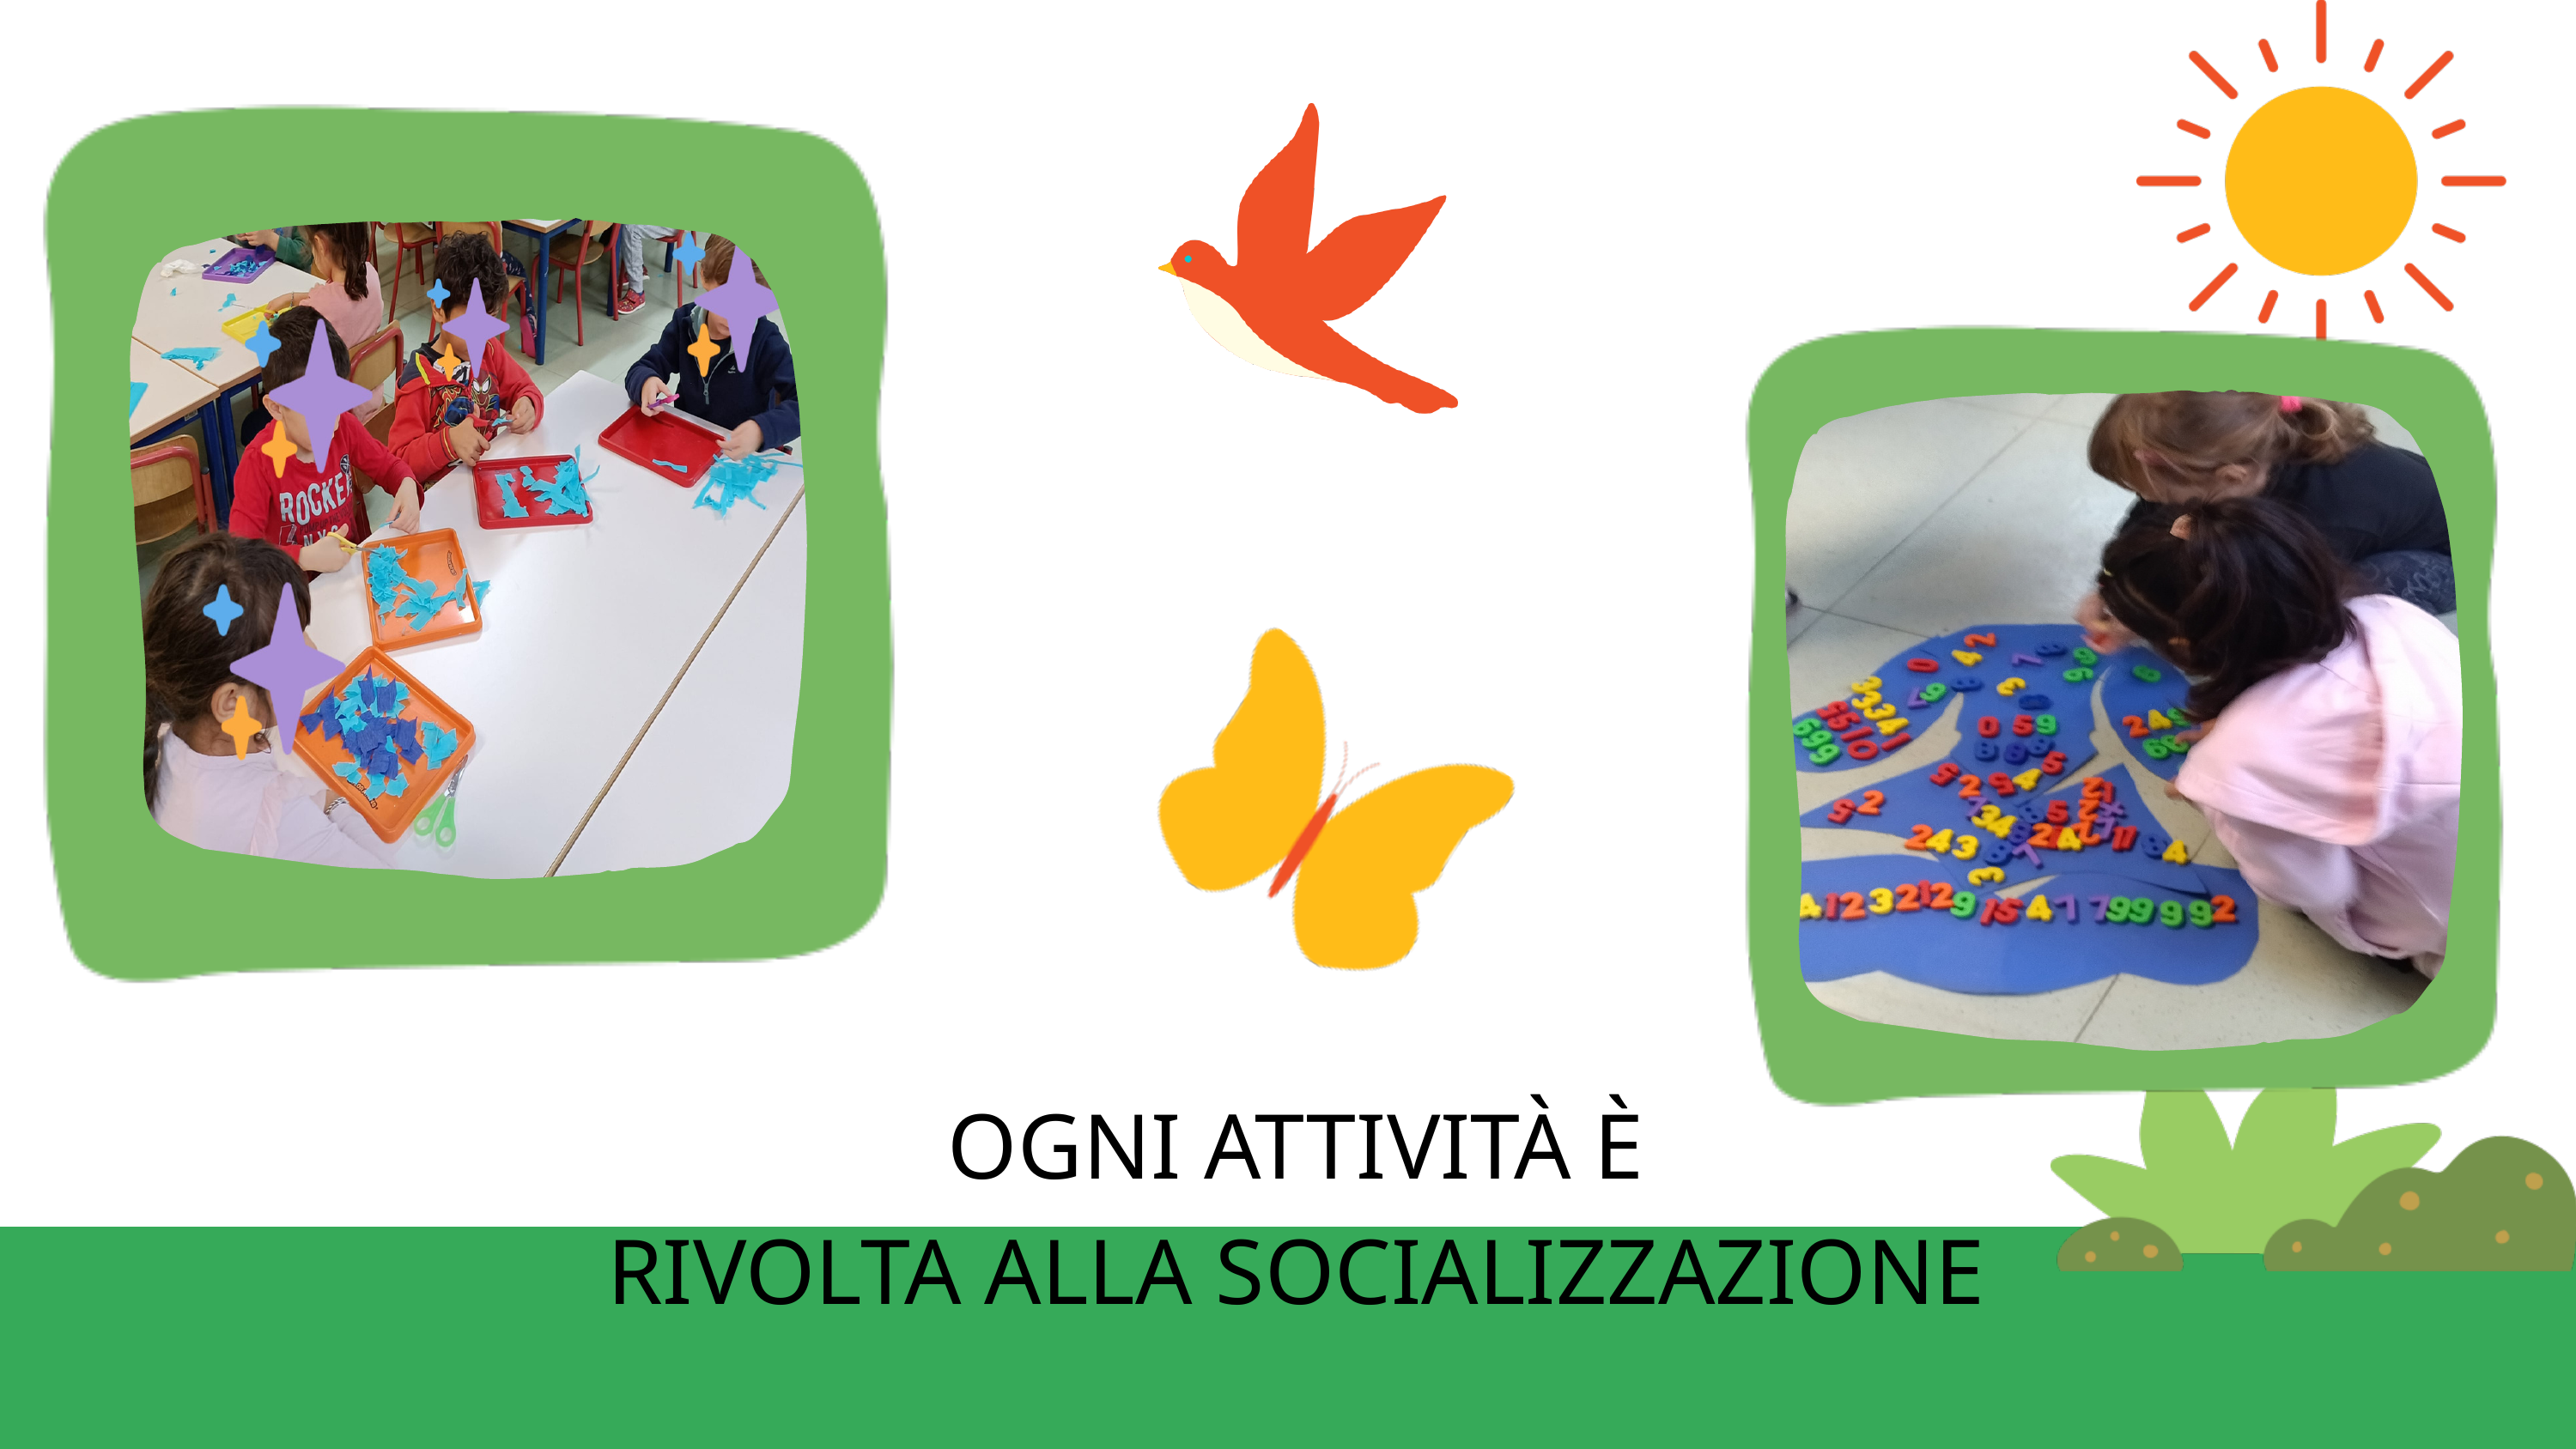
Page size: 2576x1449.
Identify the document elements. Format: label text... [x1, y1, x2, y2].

picture [39, 103, 898, 993]
text_box [129, 218, 807, 880]
picture [1158, 103, 1458, 414]
text_box [1784, 390, 2463, 1051]
text_box OGNI ATTIVITÀ È RIVOLTA ALLA SOCIALIZZAZIONE [478, 1071, 2137, 1323]
text_box [0, 1227, 2576, 1449]
picture [1072, 591, 1568, 1048]
picture [1741, 0, 2576, 1271]
